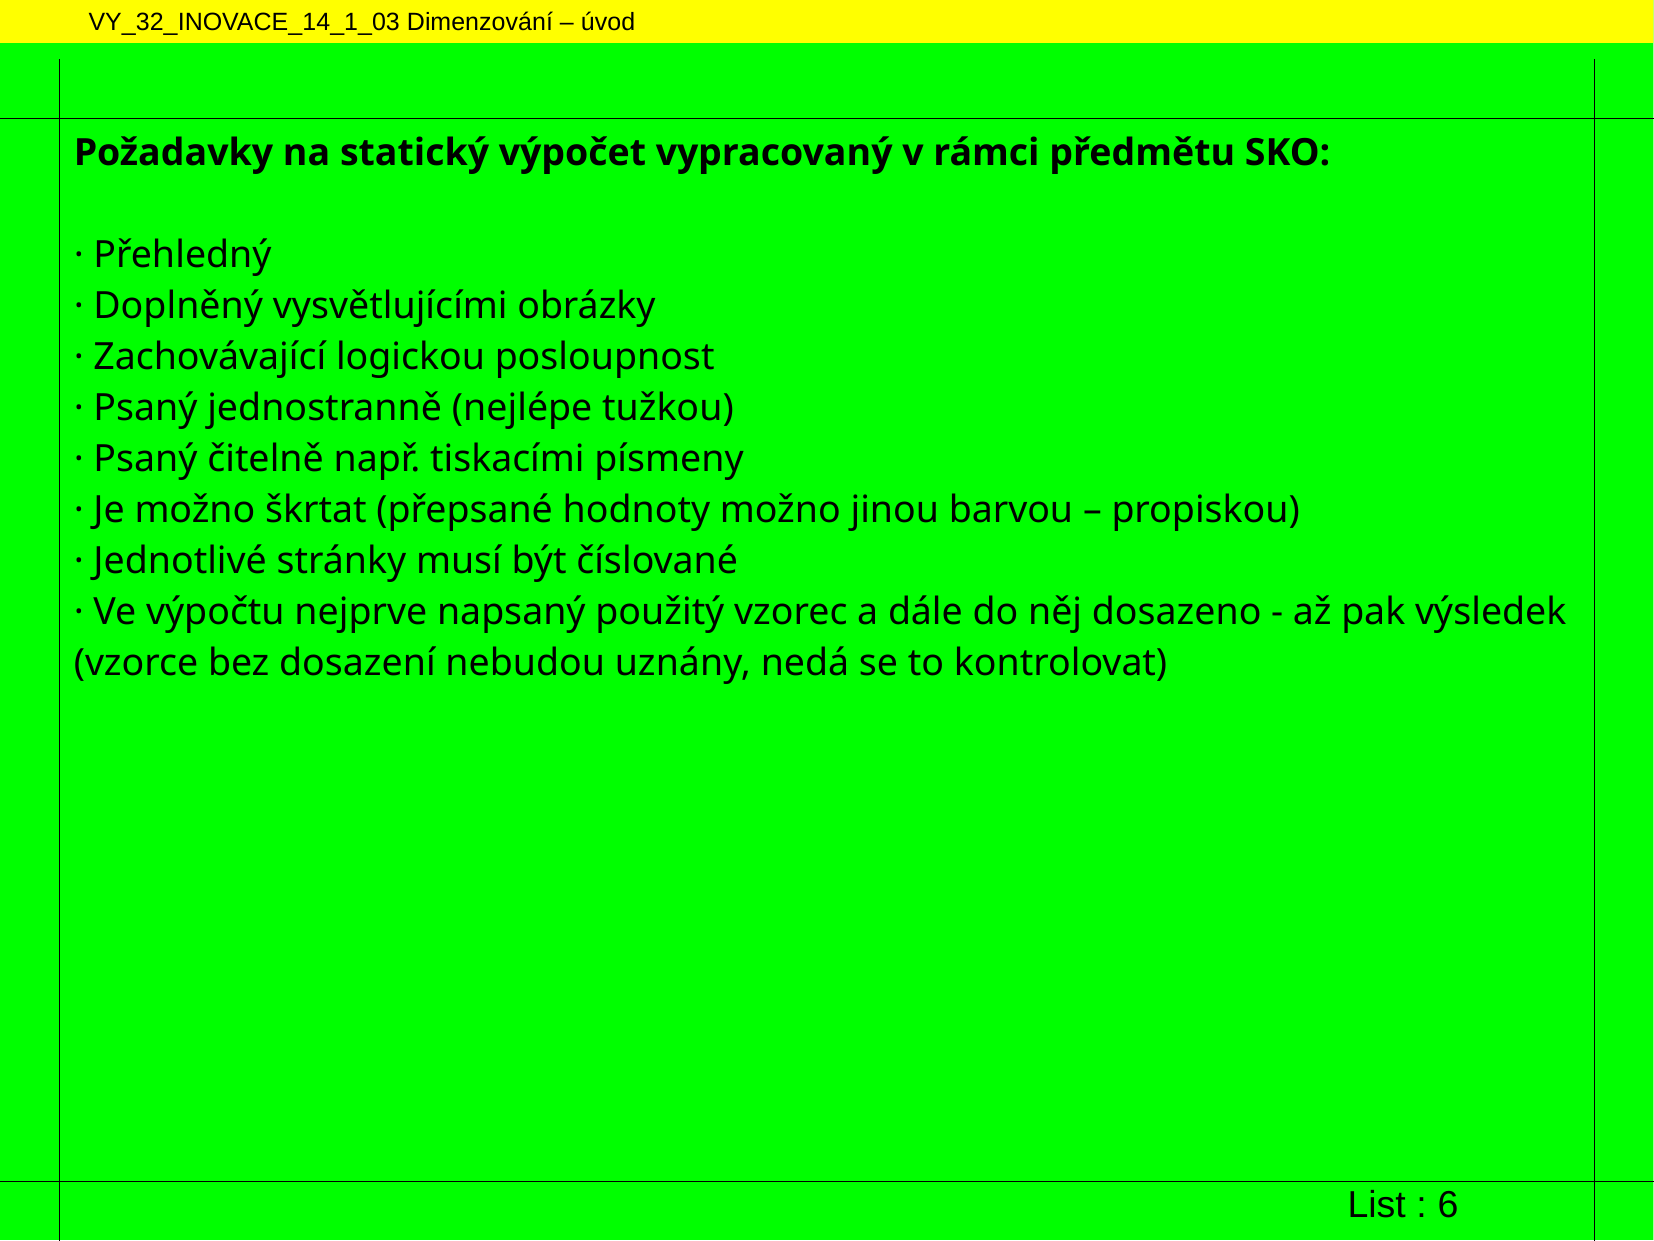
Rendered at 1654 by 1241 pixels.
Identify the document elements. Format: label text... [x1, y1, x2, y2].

text_box VY_32_INOVACE_14_1_03 Dimenzování – úvod [0, 0, 1654, 43]
text_box Požadavky na statický výpočet vypracovaný v rámci předmětu SKO: · Přehledný · Doplněný vysvětlujícími obrázky · Zachovávající logickou posloupnost · Psaný jednostranně (nejlépe tužkou) · Psaný čitelně např. tiskacími písmeny · Je možno škrtat (přepsané hodnoty možno jinou barvou – propiskou) · Jednotlivé stránky musí být číslované · Ve výpočtu nejprve napsaný použitý vzorec a dále do něj dosazeno - až pak výsledek (vzorce bez dosazení nebudou uznány, nedá se to kontrolovat) [59, 118, 1595, 721]
text_box List : <číslo> [1357, 1176, 1599, 1241]
